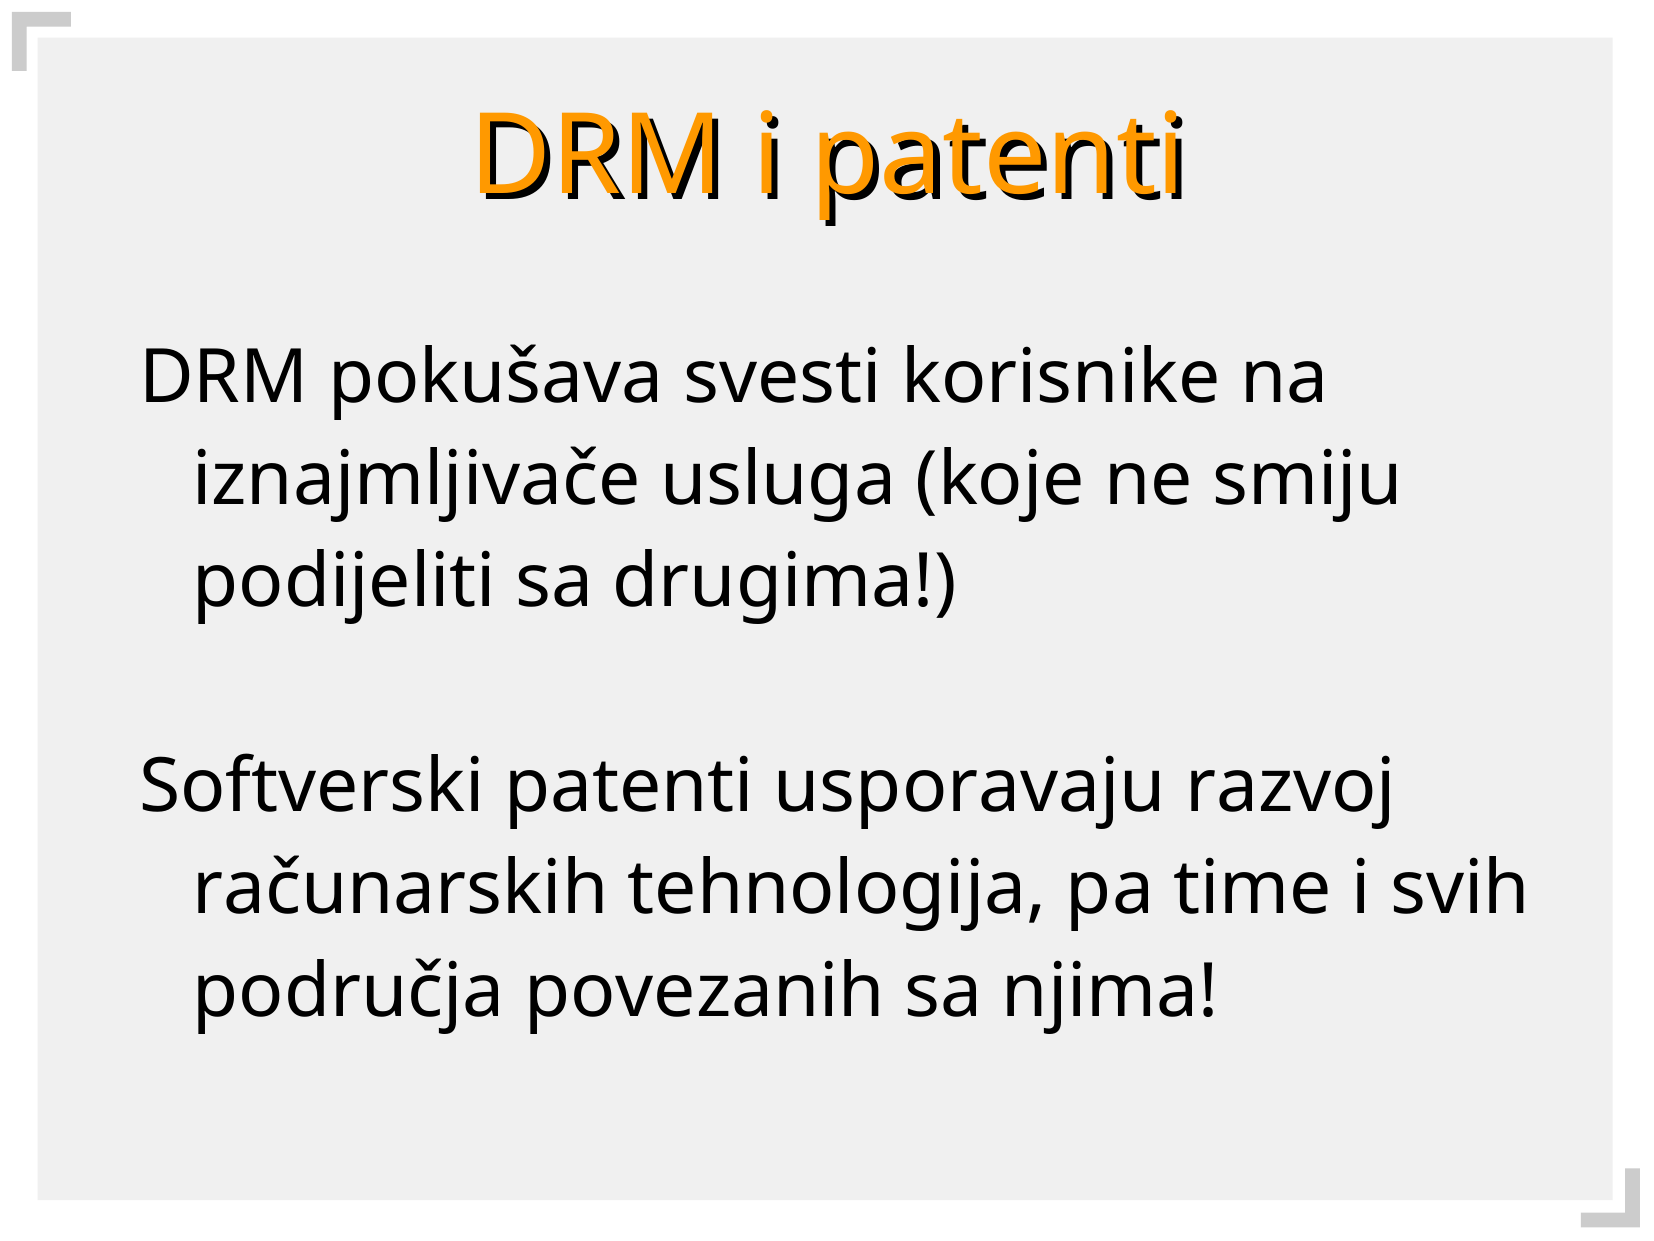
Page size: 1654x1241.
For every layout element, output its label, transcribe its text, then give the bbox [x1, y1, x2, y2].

title DRM i patenti [121, 46, 1534, 254]
list DRM pokušava svesti korisnike na iznajmljivače usluga (koje ne smiju podijeliti sa drugima!) Softverski patenti usporavaju razvoj računarskih tehnologija, pa time i svih područja povezanih sa njima! [121, 322, 1561, 1132]
